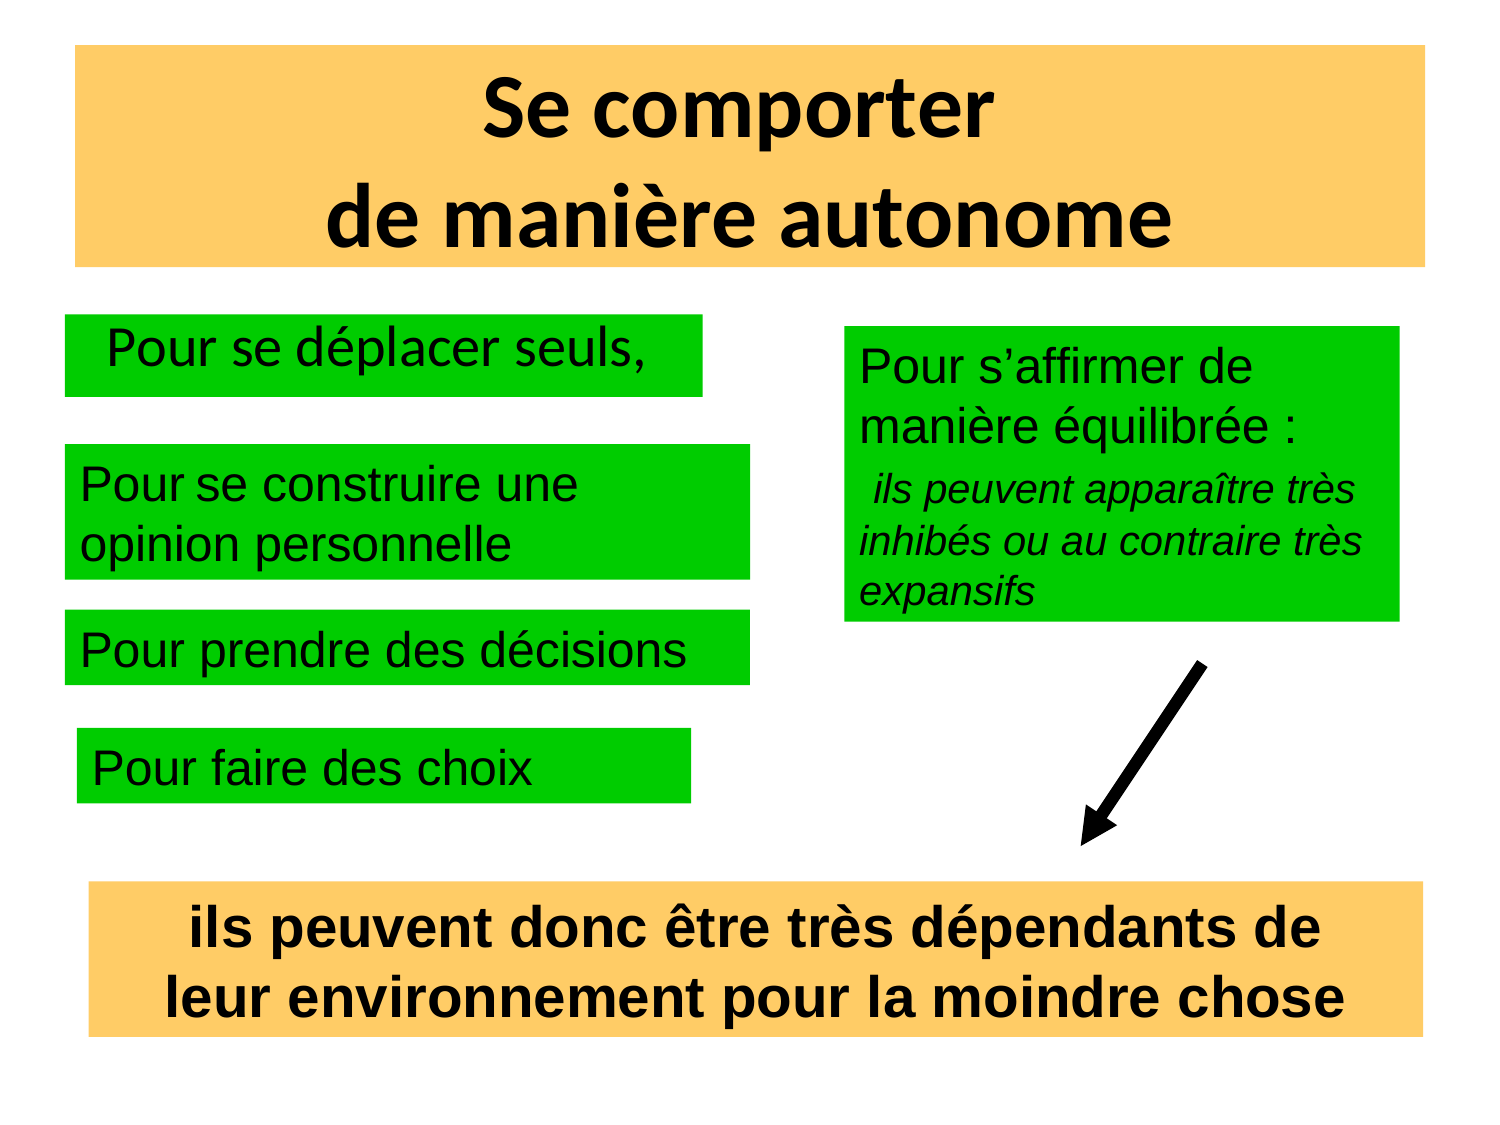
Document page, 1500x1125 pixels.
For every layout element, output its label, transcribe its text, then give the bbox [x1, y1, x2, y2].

text_box Pour s’affirmer de manière équilibrée : ils peuvent apparaître très inhibés ou au contraire très expansifs [844, 326, 1400, 622]
text_box ils peuvent donc être très dépendants de leur environnement pour la moindre chose [88, 881, 1424, 1037]
text_box Pour se construire une opinion personnelle [64, 444, 751, 580]
list Pour se déplacer seuls, [64, 314, 703, 397]
text_box Pour faire des choix [76, 727, 692, 804]
title Se comporter de manière autonome [75, 45, 1426, 268]
text_box Pour prendre des décisions [64, 609, 750, 686]
